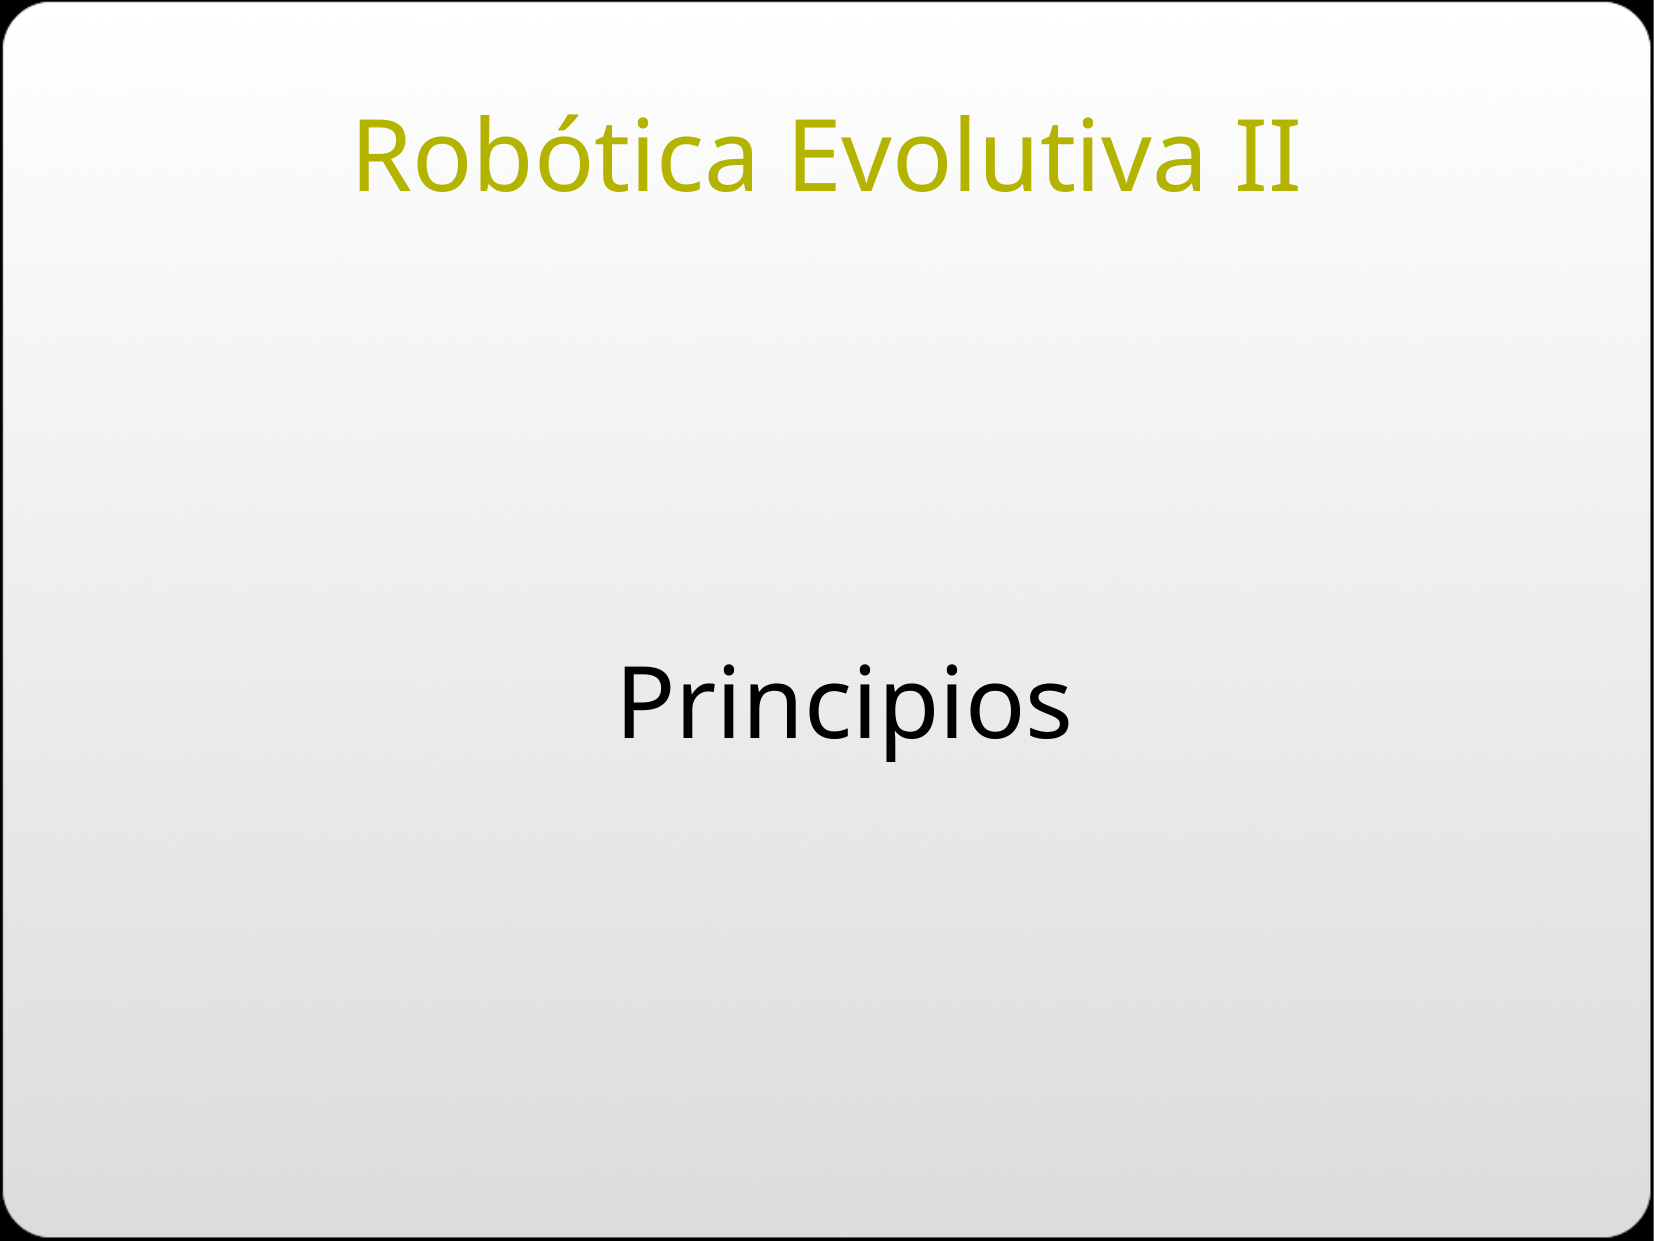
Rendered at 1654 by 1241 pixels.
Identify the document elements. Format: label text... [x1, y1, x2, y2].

subtitle Principios [82, 297, 1571, 1102]
picture [0, 0, 1654, 1241]
title Robótica Evolutiva II [82, 49, 1571, 257]
